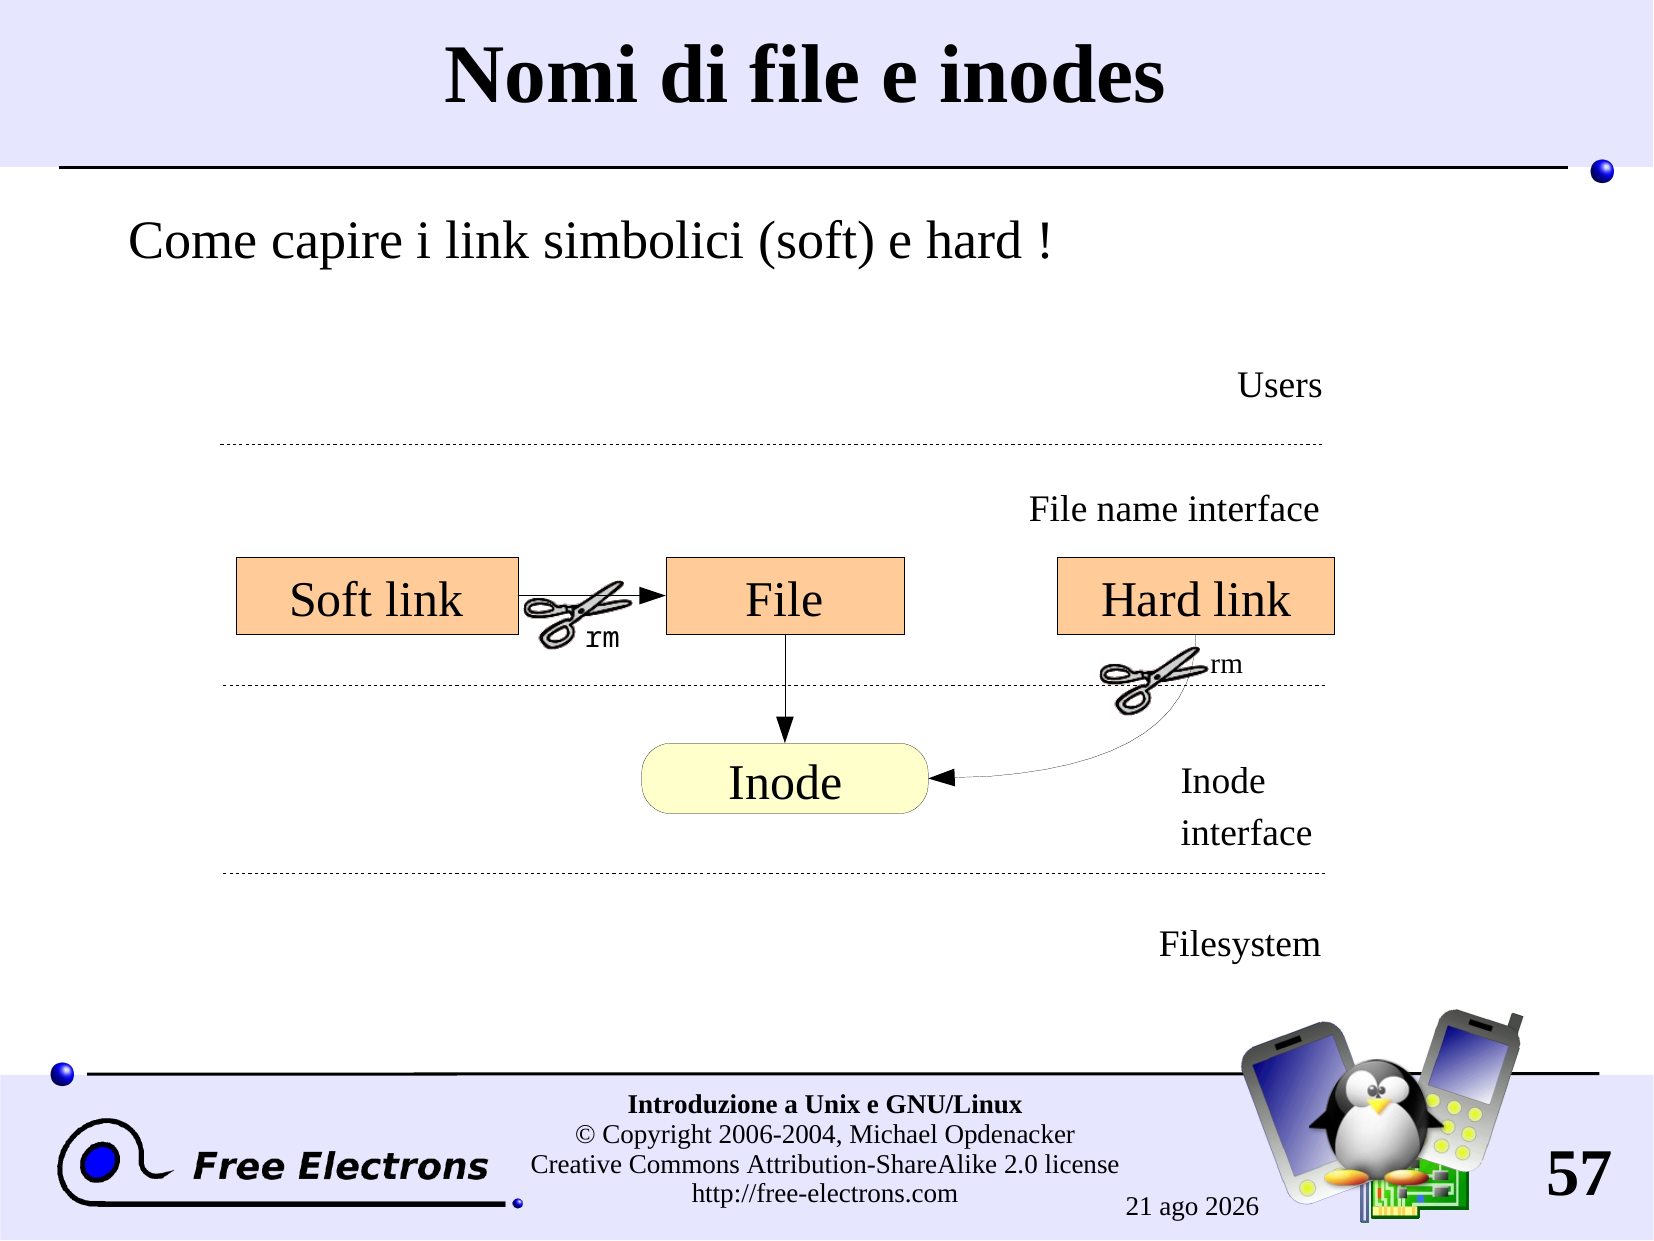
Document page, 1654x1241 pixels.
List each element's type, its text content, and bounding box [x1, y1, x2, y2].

chart [135, 293, 1597, 996]
list Come capire i link simbolici (soft) e hard ! [105, 210, 1518, 1066]
picture [50, 1107, 527, 1216]
picture [1231, 1007, 1538, 1241]
title Nomi di file e inodes [60, 20, 1551, 130]
